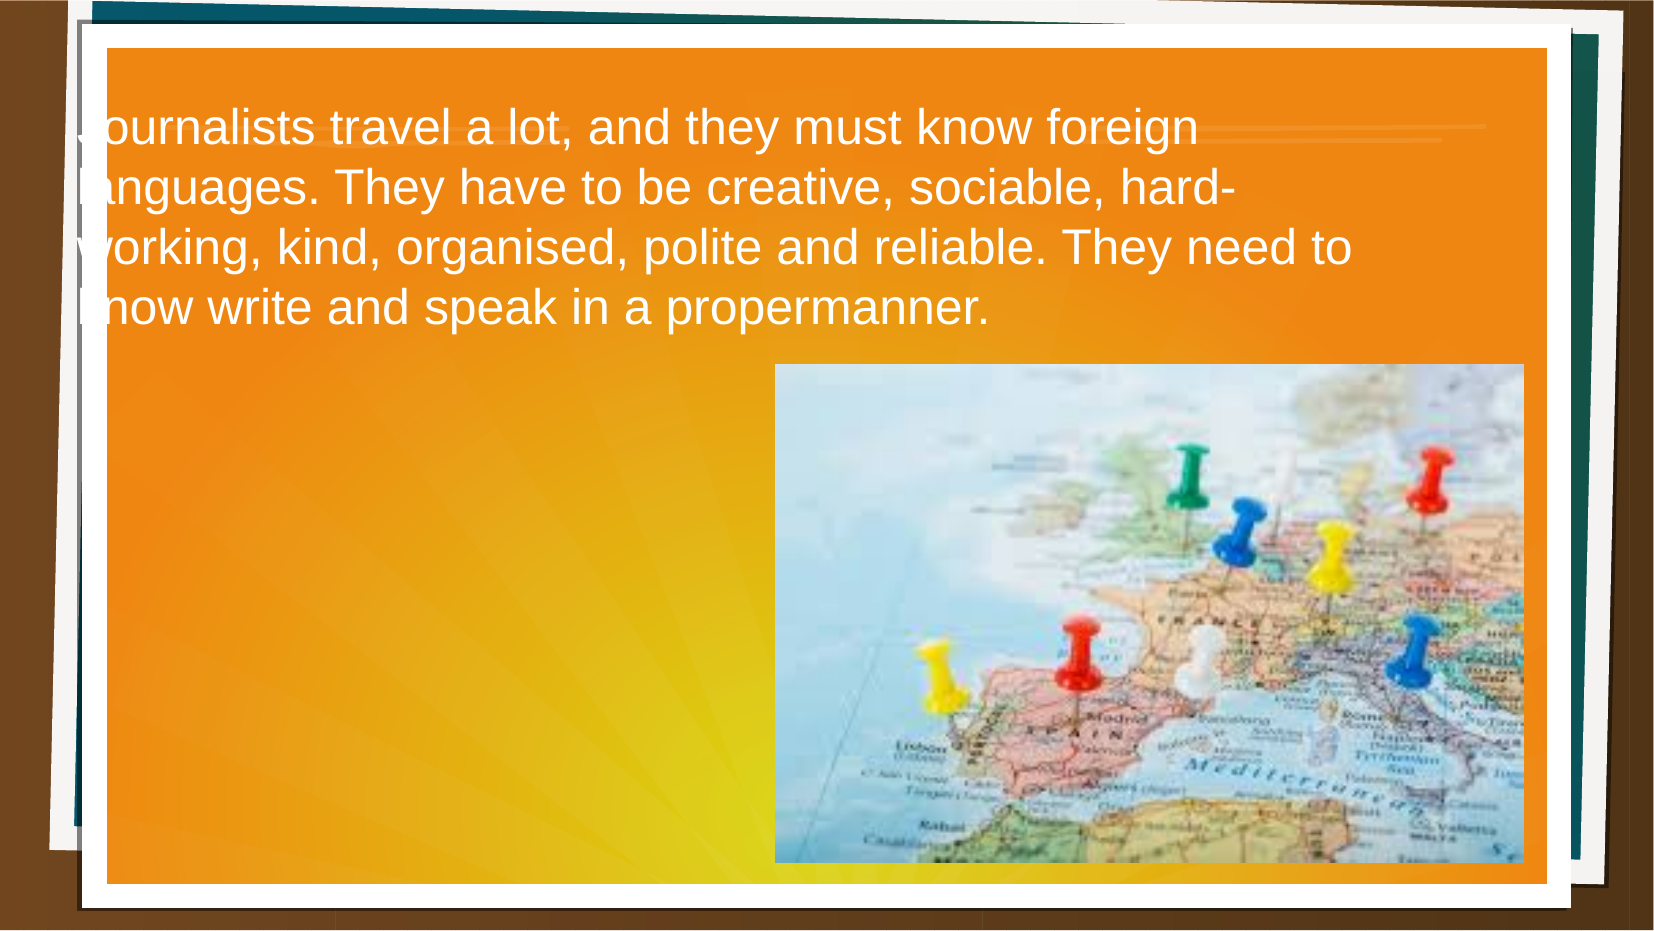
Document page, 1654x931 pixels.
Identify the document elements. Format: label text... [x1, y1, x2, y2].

picture [775, 364, 1524, 863]
list Journalists travel a lot, and they must know foreign languages. They have to be creative, sociable, hard-working, kind, organised, polite and reliable. They need to know write and speak in a propermanner. [76, 94, 1406, 686]
